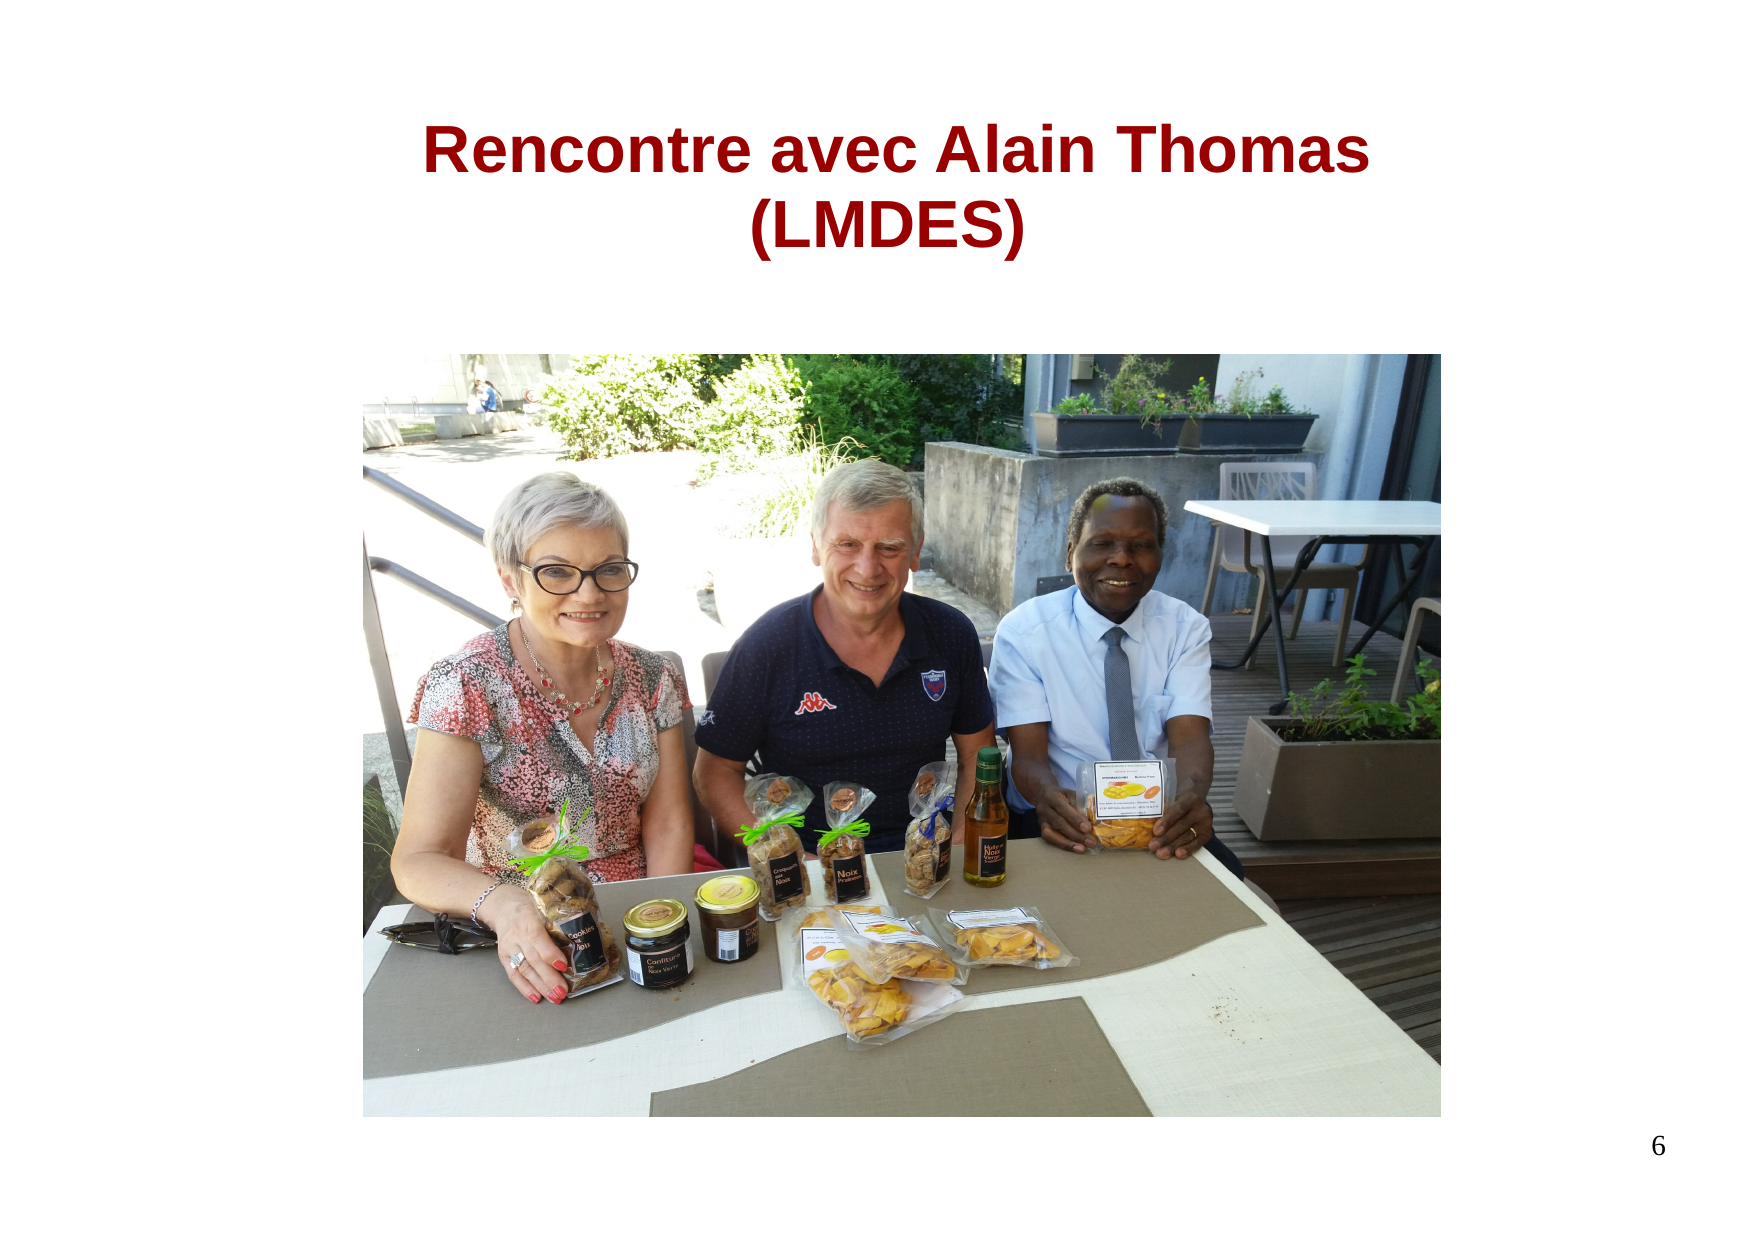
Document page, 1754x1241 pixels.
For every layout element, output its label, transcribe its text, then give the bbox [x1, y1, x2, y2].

list [37, 264, 1617, 603]
picture [363, 603, 1441, 1117]
title Rencontre avec Alain Thomas (LMDES) [81, 83, 1660, 291]
